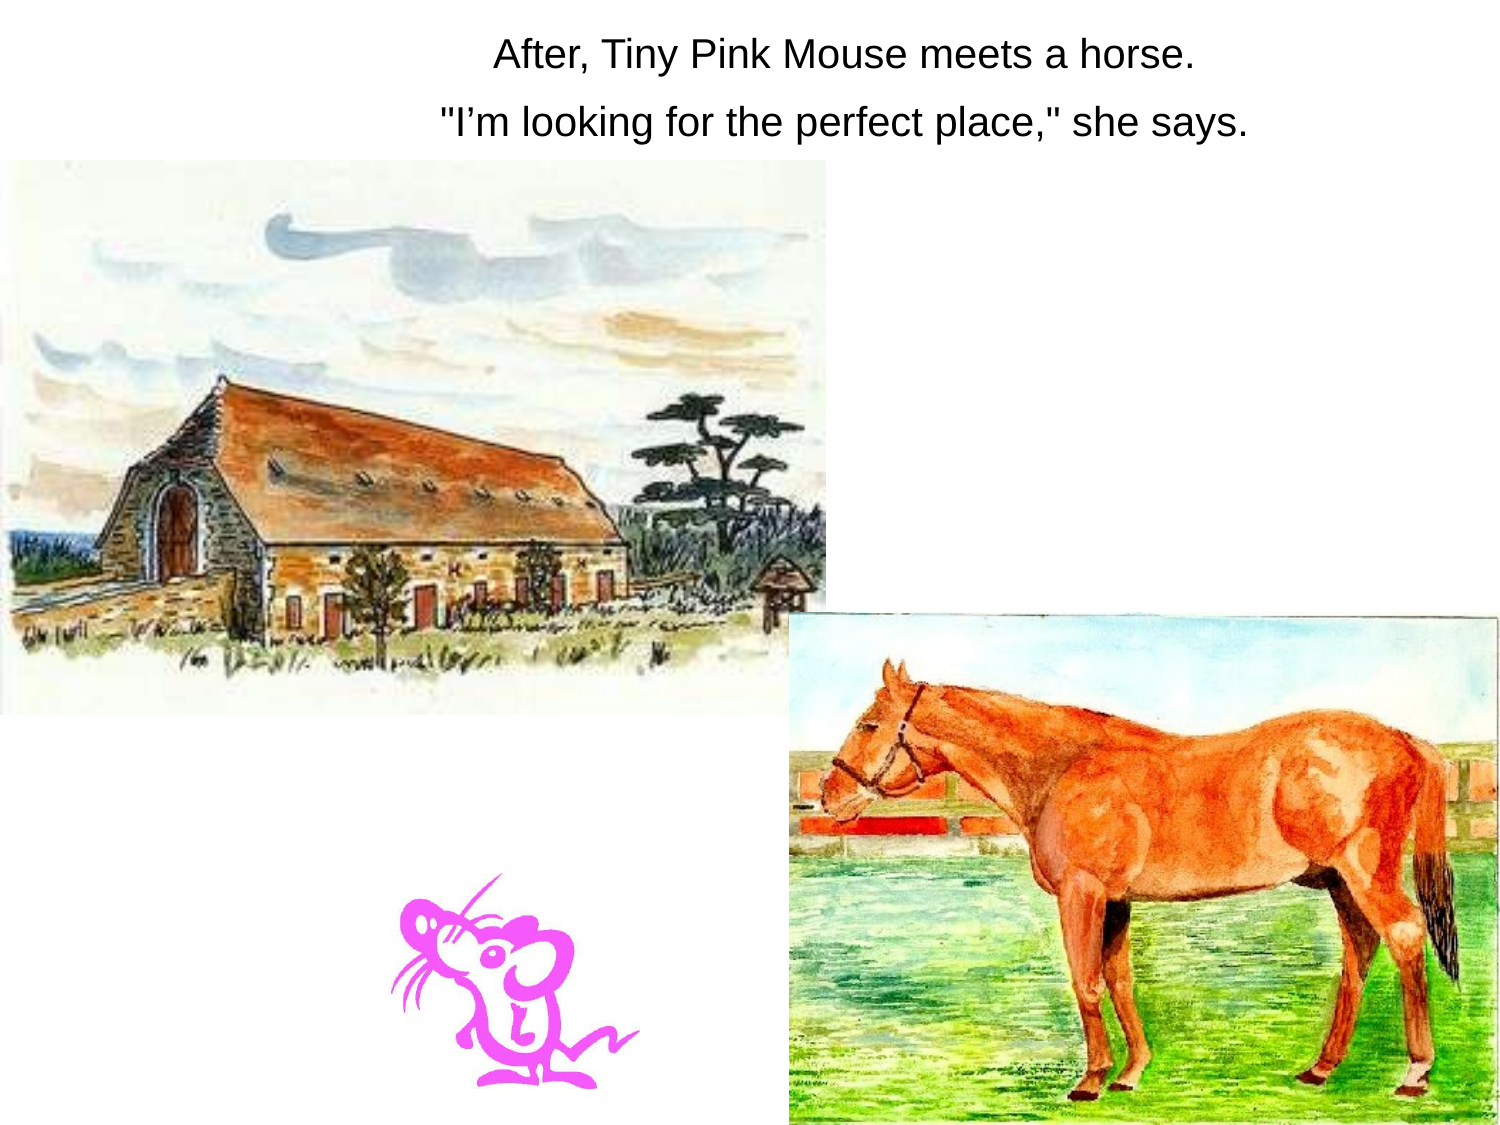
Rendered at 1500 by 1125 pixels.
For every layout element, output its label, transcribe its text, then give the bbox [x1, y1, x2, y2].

picture [391, 873, 640, 1089]
text_box After, Tiny Pink Mouse meets a horse. "I’m looking for the perfect place," she says. [242, 19, 1447, 153]
picture [0, 160, 1500, 1125]
